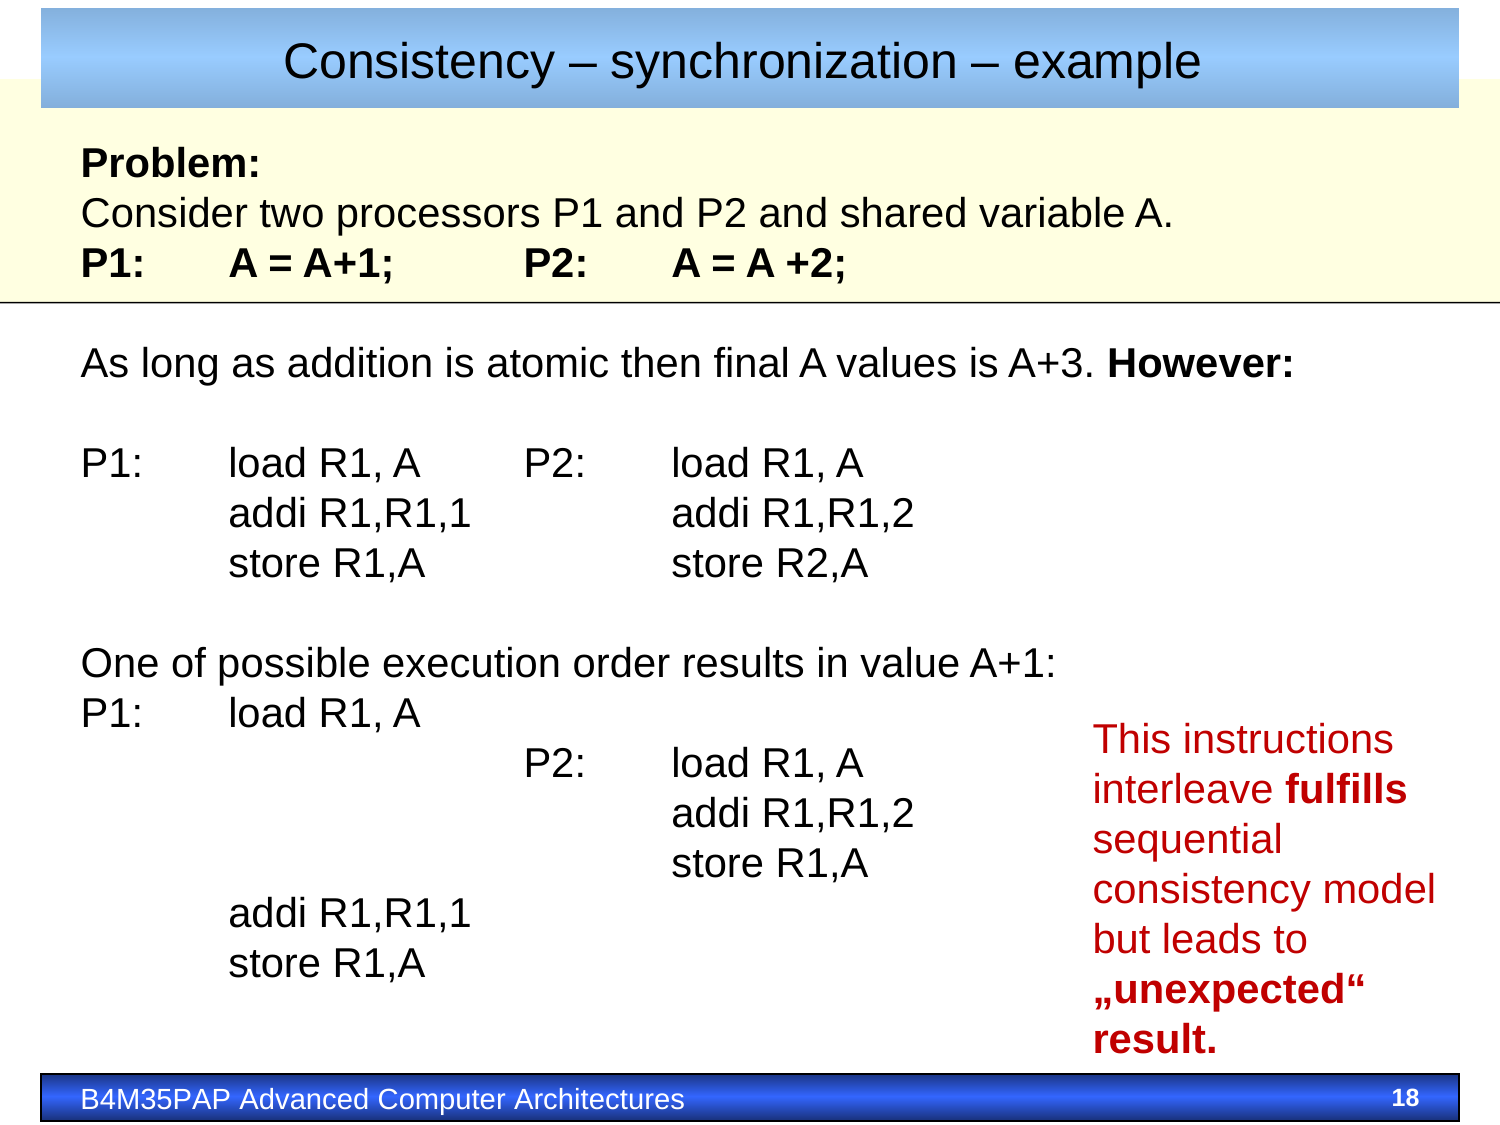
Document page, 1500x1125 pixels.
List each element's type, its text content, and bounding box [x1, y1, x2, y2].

text_box Problem: Consider two processors P1 and P2 and shared variable A. P1: A = A+1; P2: A = A +2; As long as addition is atomic then final A values is A+3. However: P1: load R1, A P2: load R1, A addi R1,R1,1 addi R1,R1,2 store R1,A store R2,A One of possible execution order results in value A+1: P1: load R1, A P2: load R1, A addi R1,R1,2 store R1,A addi R1,R1,1 store R1,A [65, 128, 1435, 301]
text_box This instructions interleave fulfills sequential consistency model but leads to „unexpected“ result. [1077, 704, 1483, 1070]
title Consistency – synchronization – example [41, 8, 1459, 108]
text_box Problem: Consider two processors P1 and P2 and shared variable A. P1: A = A+1; P2: A = A +2; As long as addition is atomic then final A values is A+3. However: P1: load R1, A P2: load R1, A addi R1,R1,1 addi R1,R1,2 store R1,A store R2,A One of possible execution order results in value A+1: P1: load R1, A P2: load R1, A addi R1,R1,2 store R1,A addi R1,R1,1 store R1,A [65, 304, 1435, 994]
text_box [0, 79, 1500, 301]
